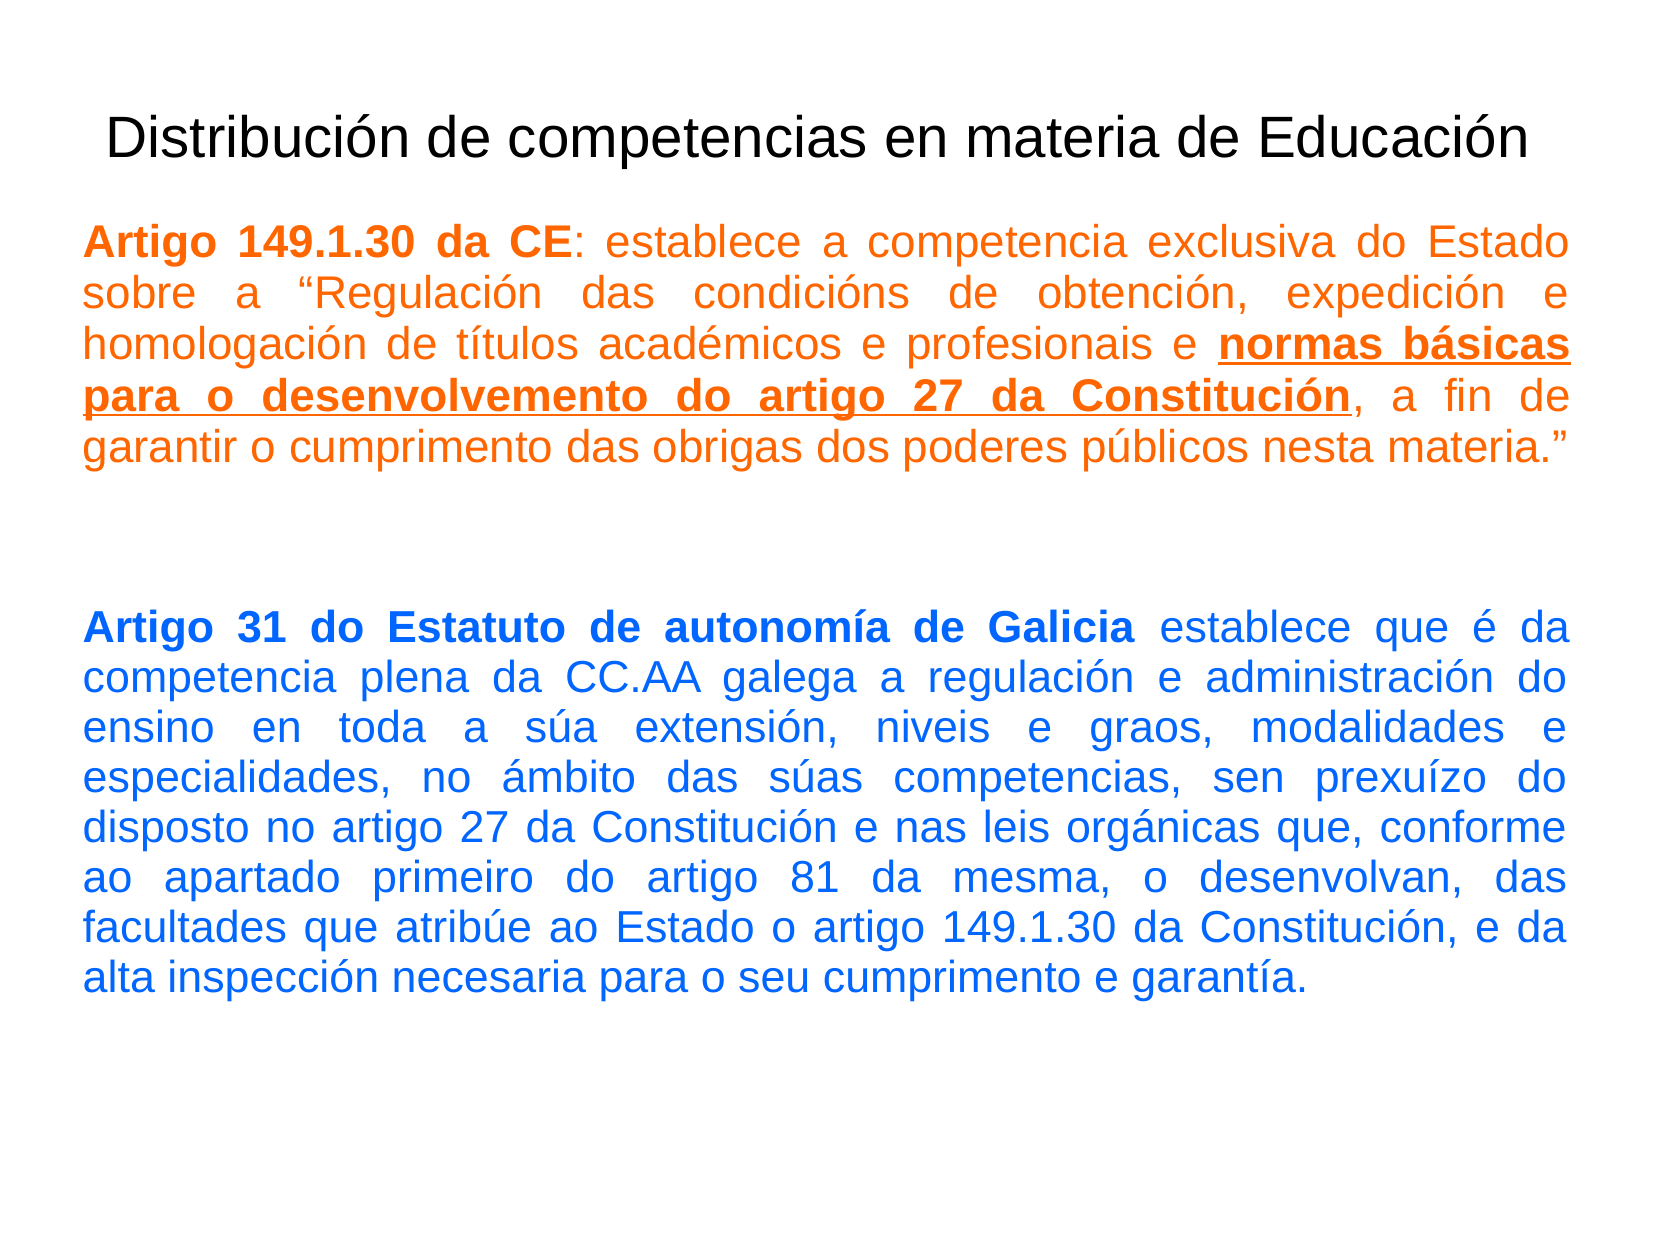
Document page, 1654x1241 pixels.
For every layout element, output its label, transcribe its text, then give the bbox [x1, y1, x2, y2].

title Distribución de competencias en materia de Educación [82, 59, 1571, 215]
list Artigo 149.1.30 da CE: establece a competencia exclusiva do Estado sobre a “Regulación das condicións de obtención, expedición e homologación de títulos académicos e profesionais e normas básicas para o desenvolvemento do artigo 27 da Constitución, a fin de garantir o cumprimento das obrigas dos poderes públicos nesta materia.” [82, 215, 1571, 602]
list Artigo 31 do Estatuto de autonomía de Galicia establece que é da competencia plena da CC.AA galega a regulación e administración do ensino en toda a súa extensión, niveis e graos, modalidades e especialidades, no ámbito das súas competencias, sen prexuízo do disposto no artigo 27 da Constitución e nas leis orgánicas que, conforme ao apartado primeiro do artigo 81 da mesma, o desenvolvan, das facultades que atribúe ao Estado o artigo 149.1.30 da Constitución, e da alta inspección necesaria para o seu cumprimento e garantía. [82, 602, 1571, 1009]
